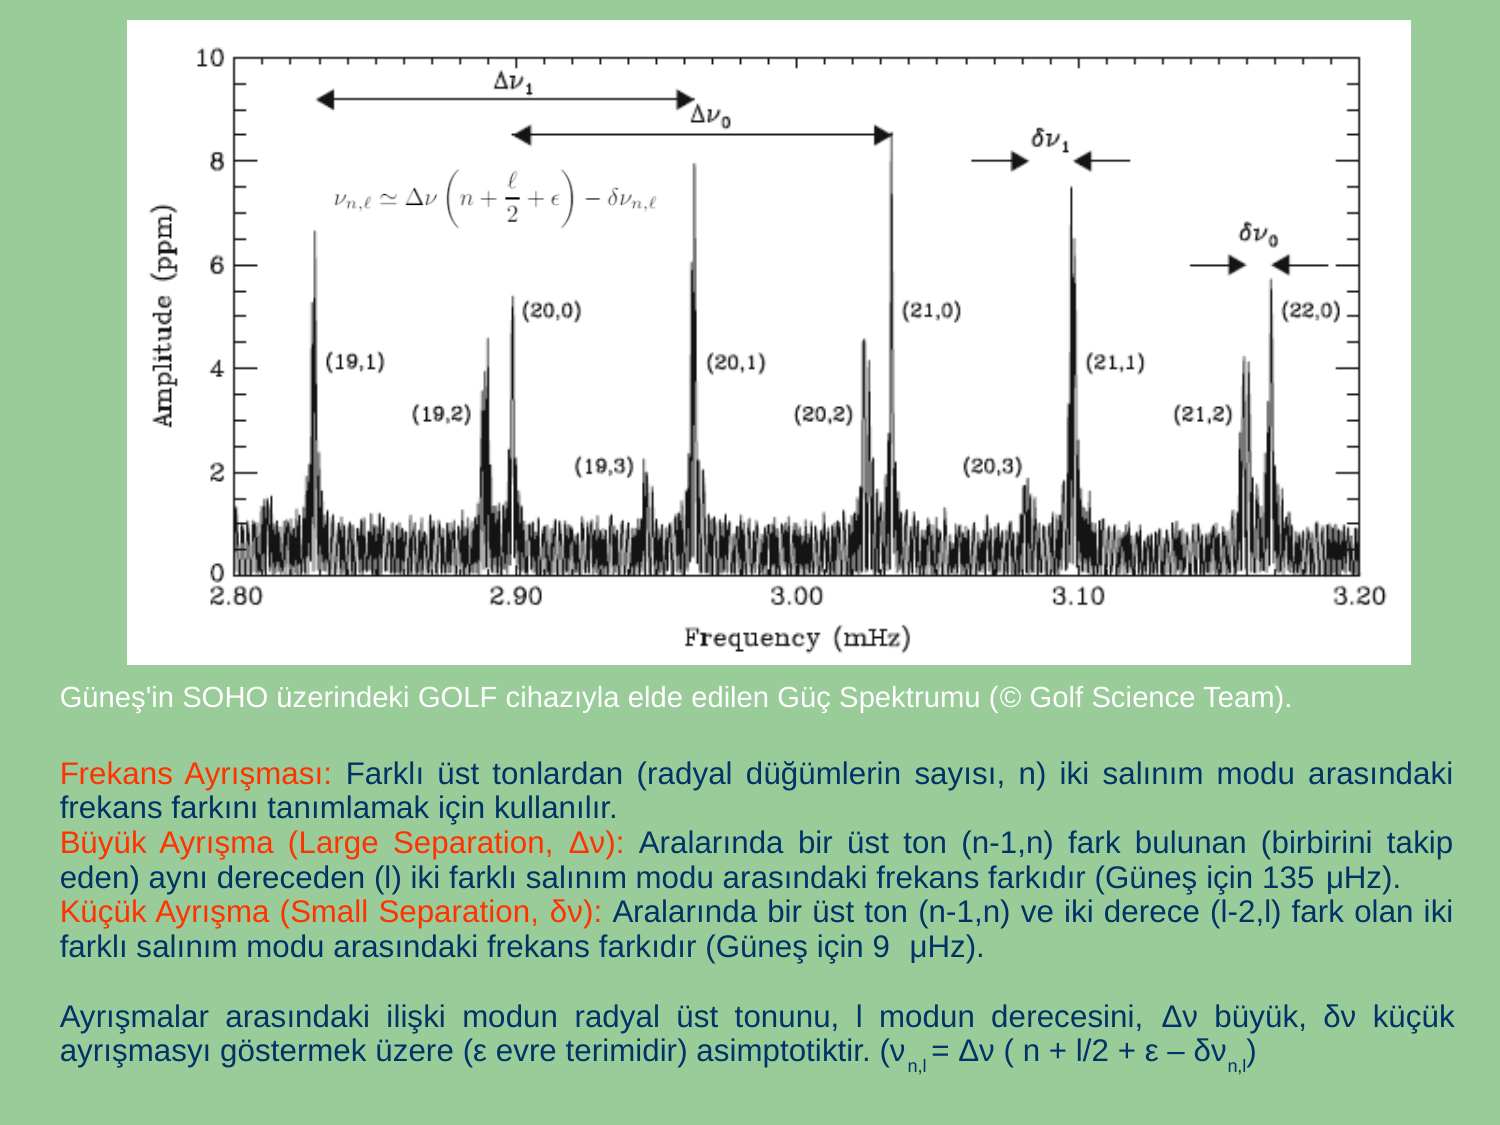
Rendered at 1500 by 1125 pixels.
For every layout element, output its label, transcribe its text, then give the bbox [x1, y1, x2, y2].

text_box Güneş'in SOHO üzerindeki GOLF cihazıyla elde edilen Güç Spektrumu (© Golf Science Team). Frekans Ayrışması: Farklı üst tonlardan (radyal düğümlerin sayısı, n) iki salınım modu arasındaki frekans farkını tanımlamak için kullanılır. Büyük Ayrışma (Large Separation, Δν): Aralarında bir üst ton (n-1,n) fark bulunan (birbirini takip eden) aynı dereceden (l) iki farklı salınım modu arasındaki frekans farkıdır (Güneş için 135 μHz). Küçük Ayrışma (Small Separation, δν): Aralarında bir üst ton (n-1,n) ve iki derece (l-2,l) fark olan iki farklı salınım modu arasındaki frekans farkıdır (Güneş için 9 μHz). Ayrışmalar arasındaki ilişki modun radyal üst tonunu, l modun derecesini, Δν büyük, δν küçük ayrışmasyı göstermek üzere (ε evre terimidir) asimptotiktir. (νn,l = Δν ( n + l/2 + ε – δνn,l) [45, 673, 1471, 1084]
picture [127, 20, 1411, 665]
